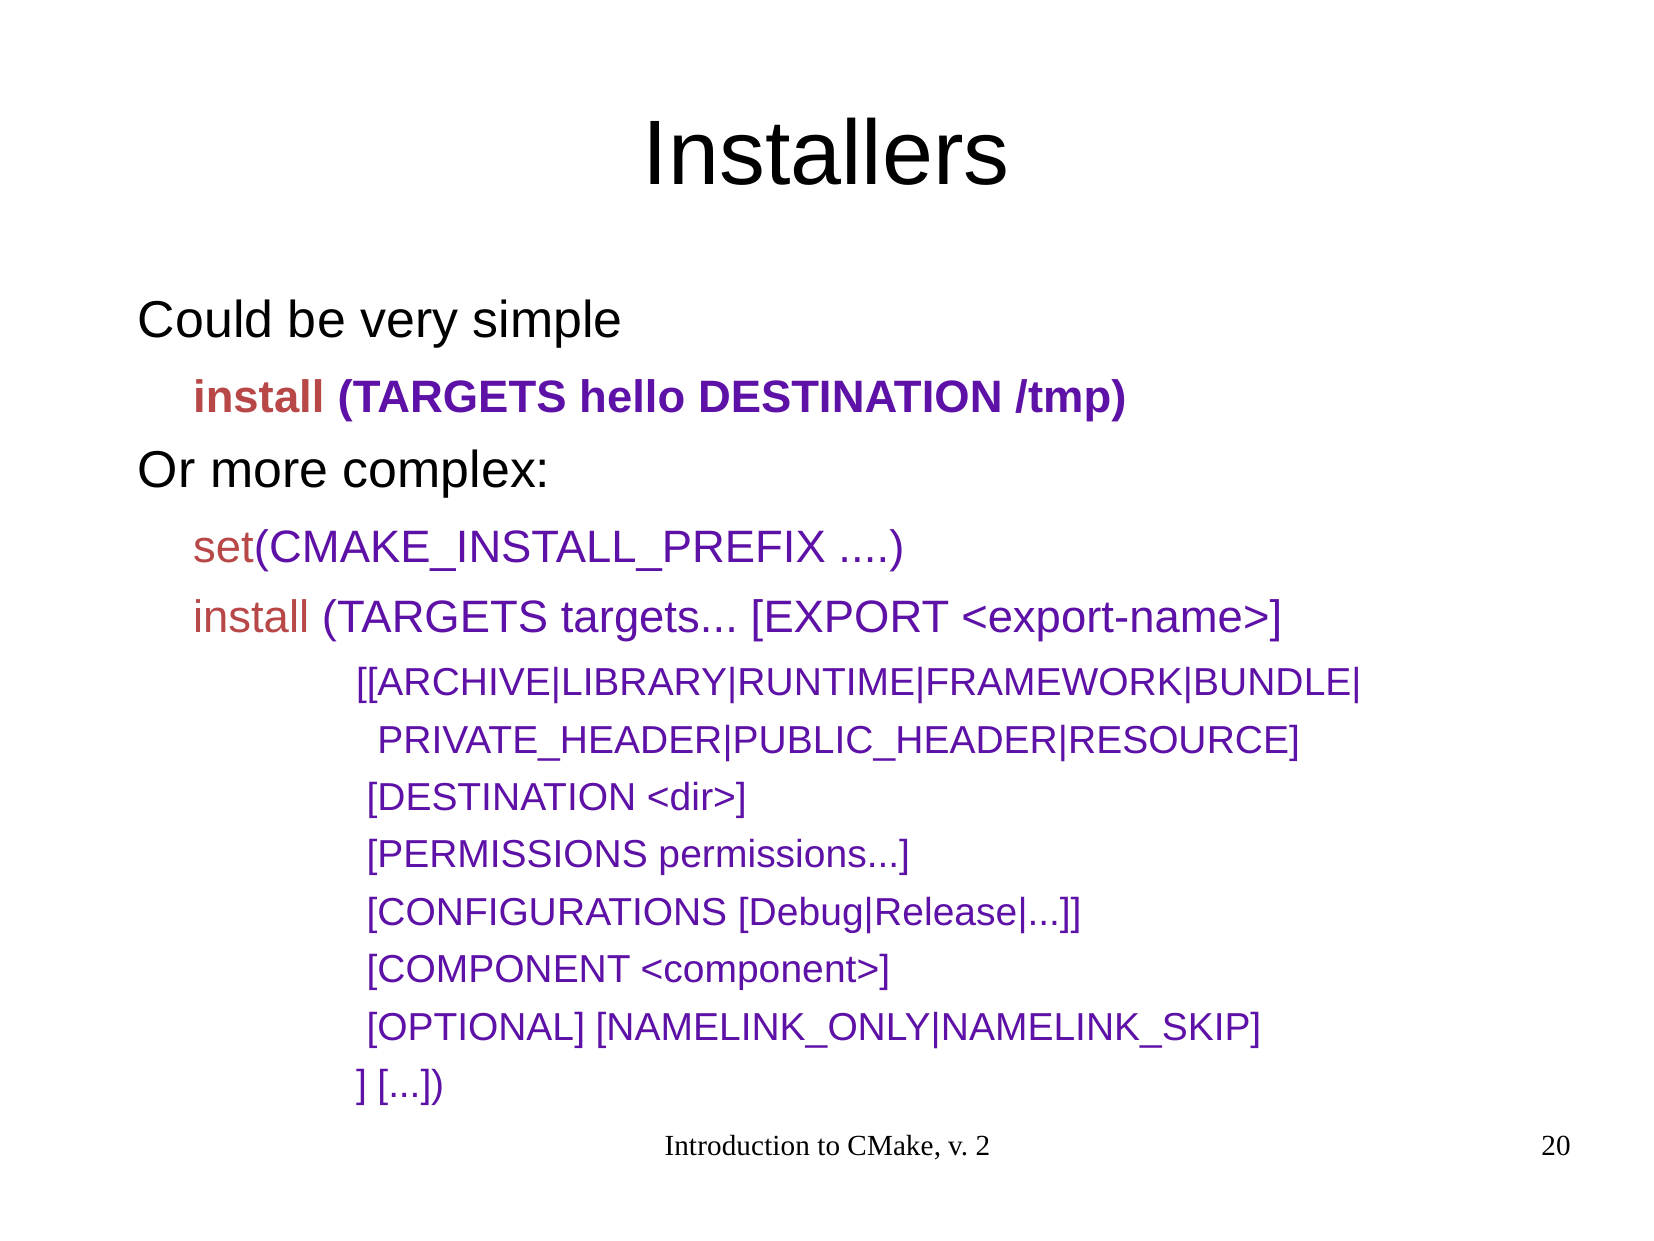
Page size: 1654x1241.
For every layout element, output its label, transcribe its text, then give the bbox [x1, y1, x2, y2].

title Installers [82, 49, 1571, 257]
list Could be very simple install (TARGETS hello DESTINATION /tmp) Or more complex: set(CMAKE_INSTALL_PREFIX ....) install (TARGETS targets... [EXPORT <export-name>] [[ARCHIVE|LIBRARY|RUNTIME|FRAMEWORK|BUNDLE| PRIVATE_HEADER|PUBLIC_HEADER|RESOURCE] [DESTINATION <dir>] [PERMISSIONS permissions...] [CONFIGURATIONS [Debug|Release|...]] [COMPONENT <component>] [OPTIONAL] [NAMELINK_ONLY|NAMELINK_SKIP] ] [...]) [82, 290, 1571, 1109]
